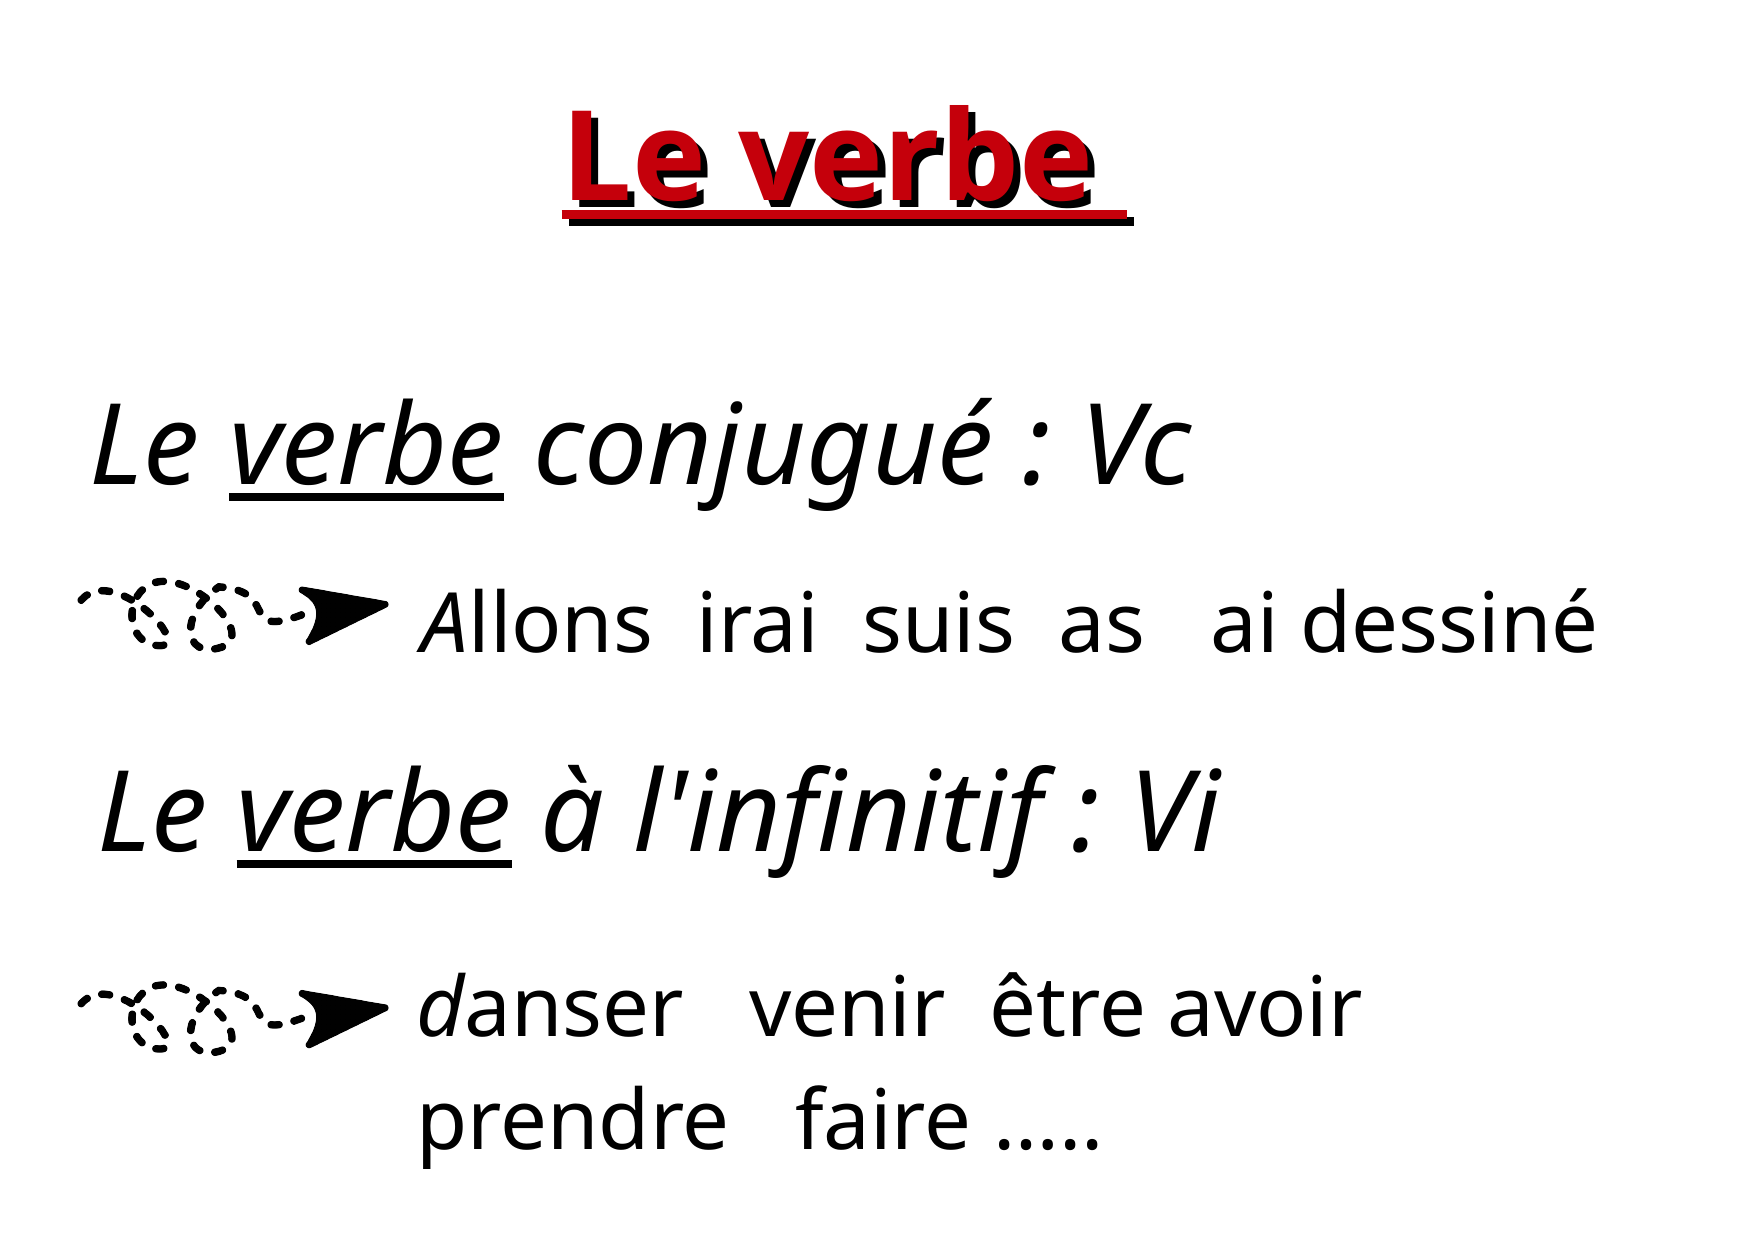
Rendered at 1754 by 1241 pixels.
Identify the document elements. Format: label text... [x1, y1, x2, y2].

text_box Allons irai suis as ai dessiné [377, 524, 1618, 685]
picture [75, 862, 380, 1148]
text_box Le verbe à l'infinitif : Vi [82, 724, 1347, 884]
text_box Le verbe [546, 59, 1143, 236]
text_box danser venir être avoir prendre faire ….. [380, 939, 1406, 1170]
picture [75, 520, 377, 724]
text_box Le verbe conjugué : Vc [75, 343, 1292, 520]
